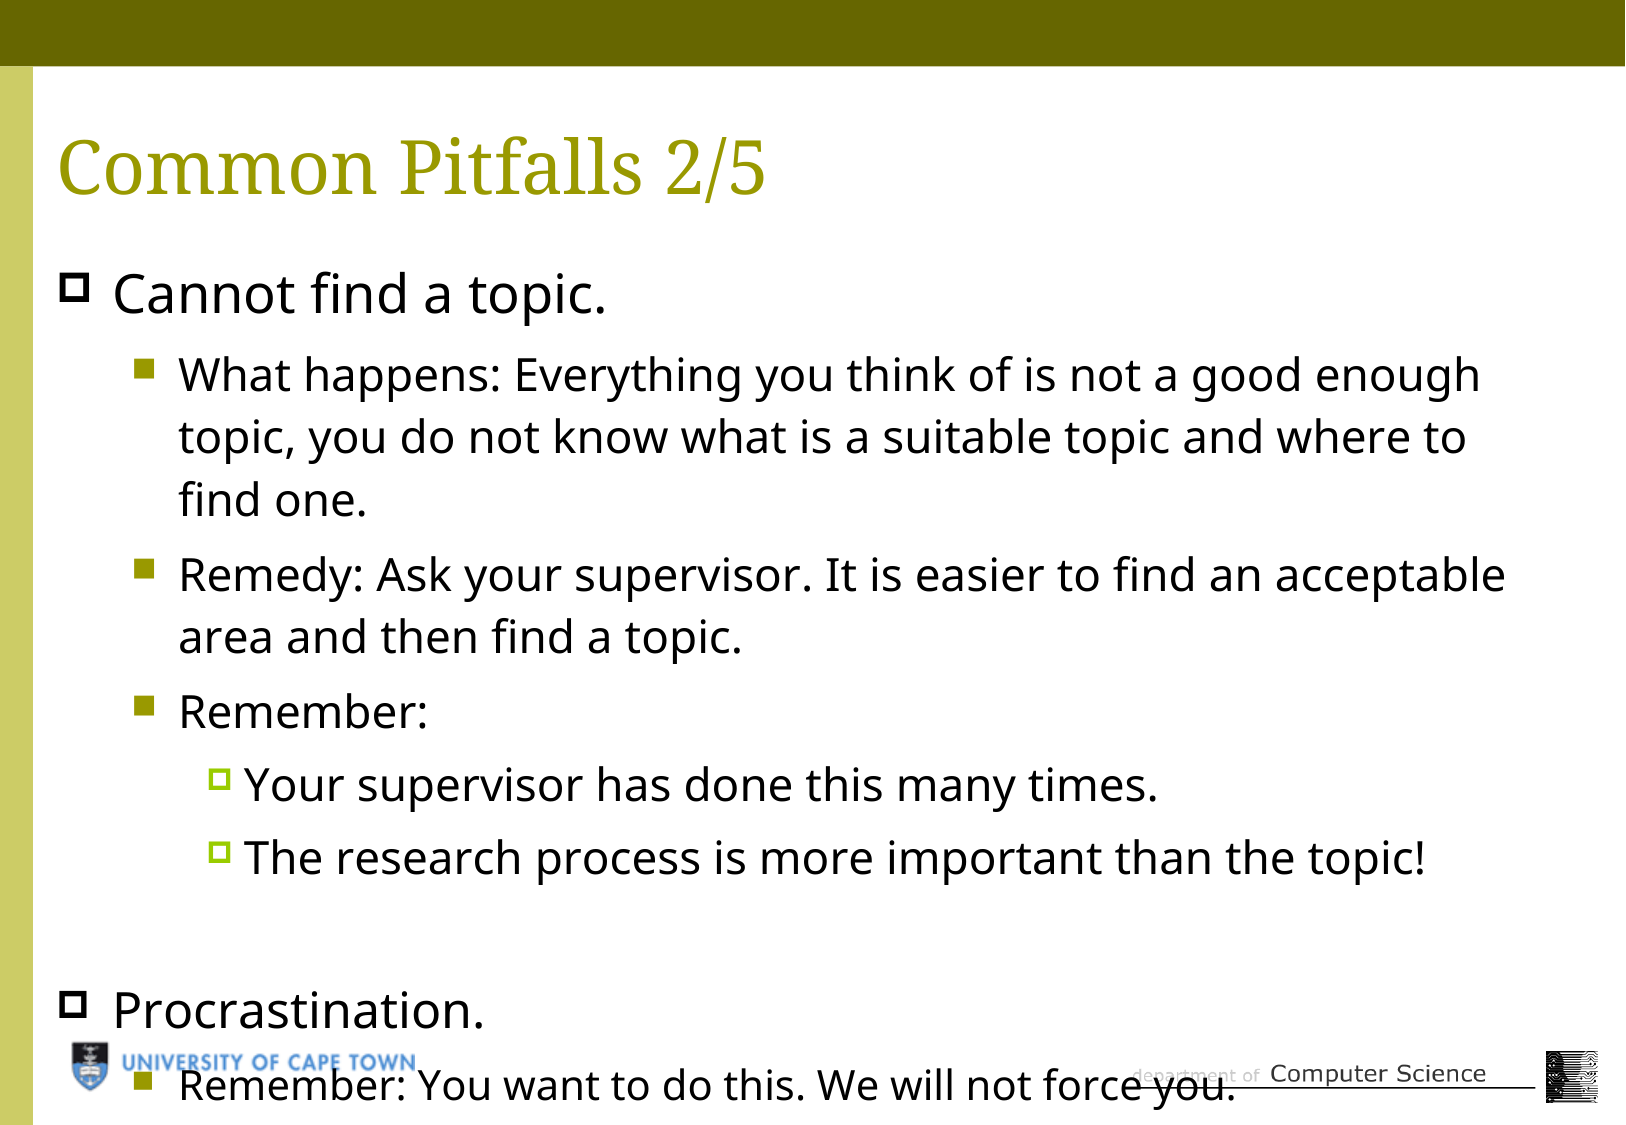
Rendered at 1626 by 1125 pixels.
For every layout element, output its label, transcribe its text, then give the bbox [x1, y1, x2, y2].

picture [1546, 1051, 1598, 1103]
picture [1180, 1080, 1193, 1092]
picture [61, 1028, 415, 1103]
list Cannot find a topic. What happens: Everything you think of is not a good enough topic, you do not know what is a suitable topic and where to find one. Remedy: Ask your supervisor. It is easier to find an acceptable area and then find a topic. Remember: Your supervisor has done this many times. The research process is more important than the topic! Procrastination. Remember: You want to do this. We will not force you. [56, 255, 1544, 1028]
picture [1125, 1080, 1137, 1087]
picture [1122, 1044, 1536, 1092]
title Common Pitfalls 2/5 [56, 109, 1543, 222]
